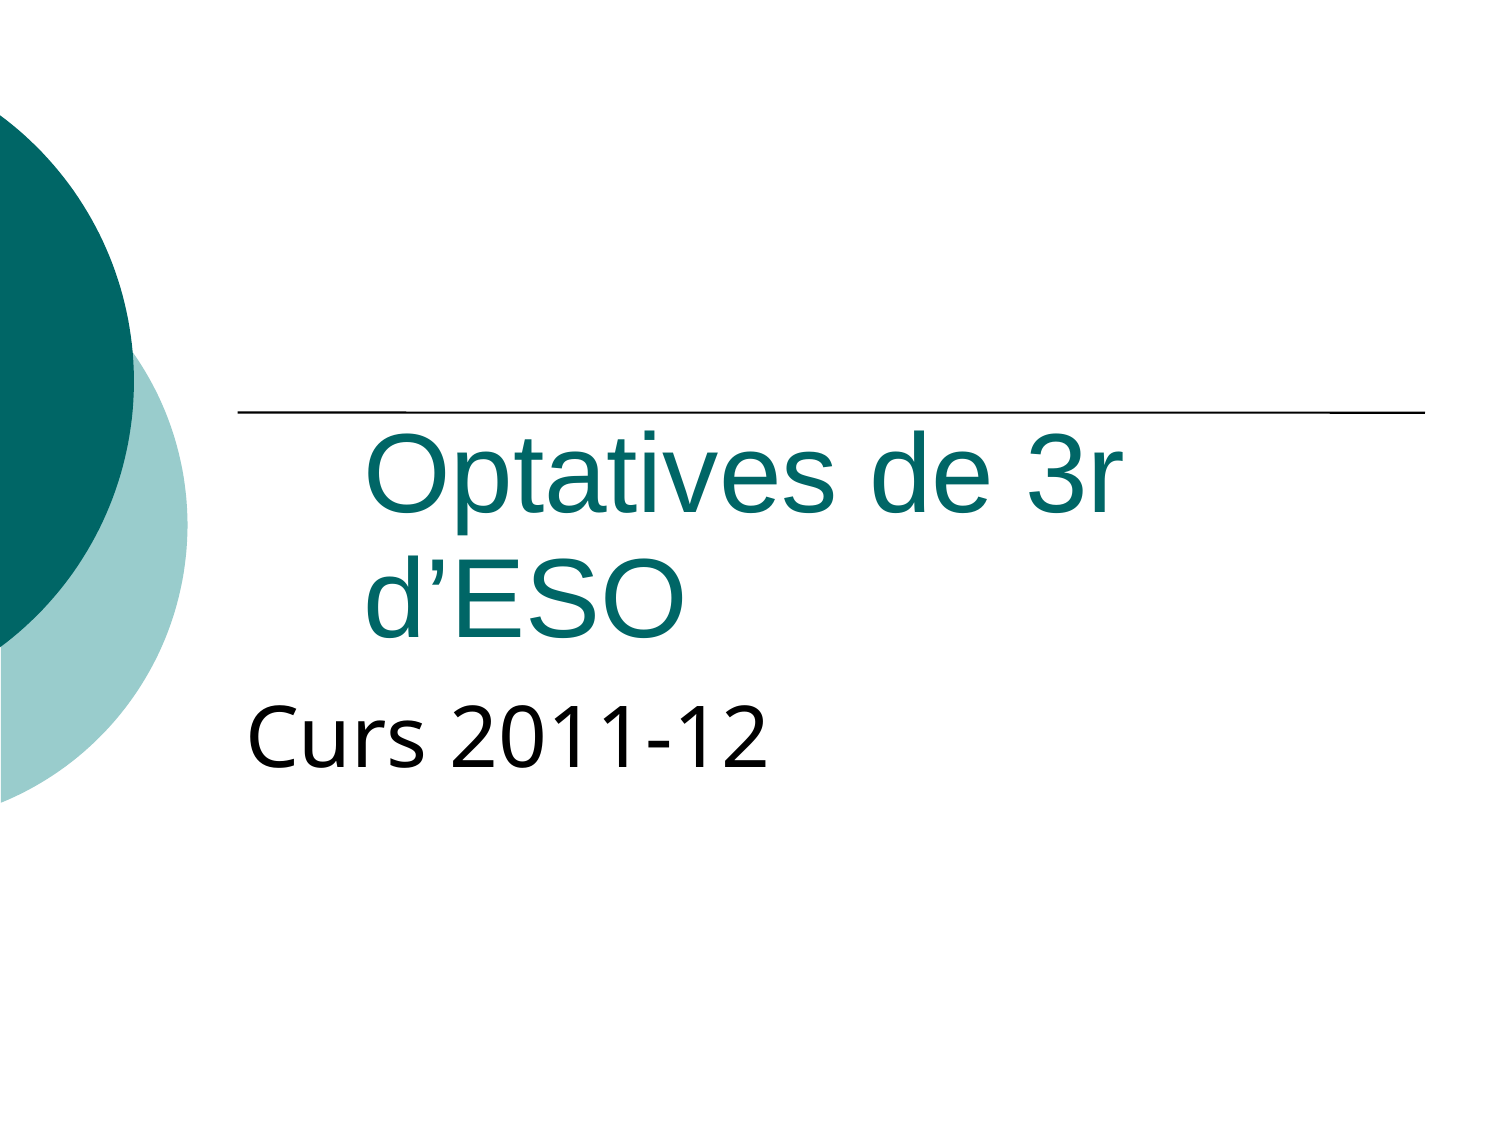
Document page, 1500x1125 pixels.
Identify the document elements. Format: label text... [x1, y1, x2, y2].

title Optatives de 3r d’ESO [348, 349, 1186, 668]
subtitle Curs 2011-12 [230, 668, 1281, 1032]
